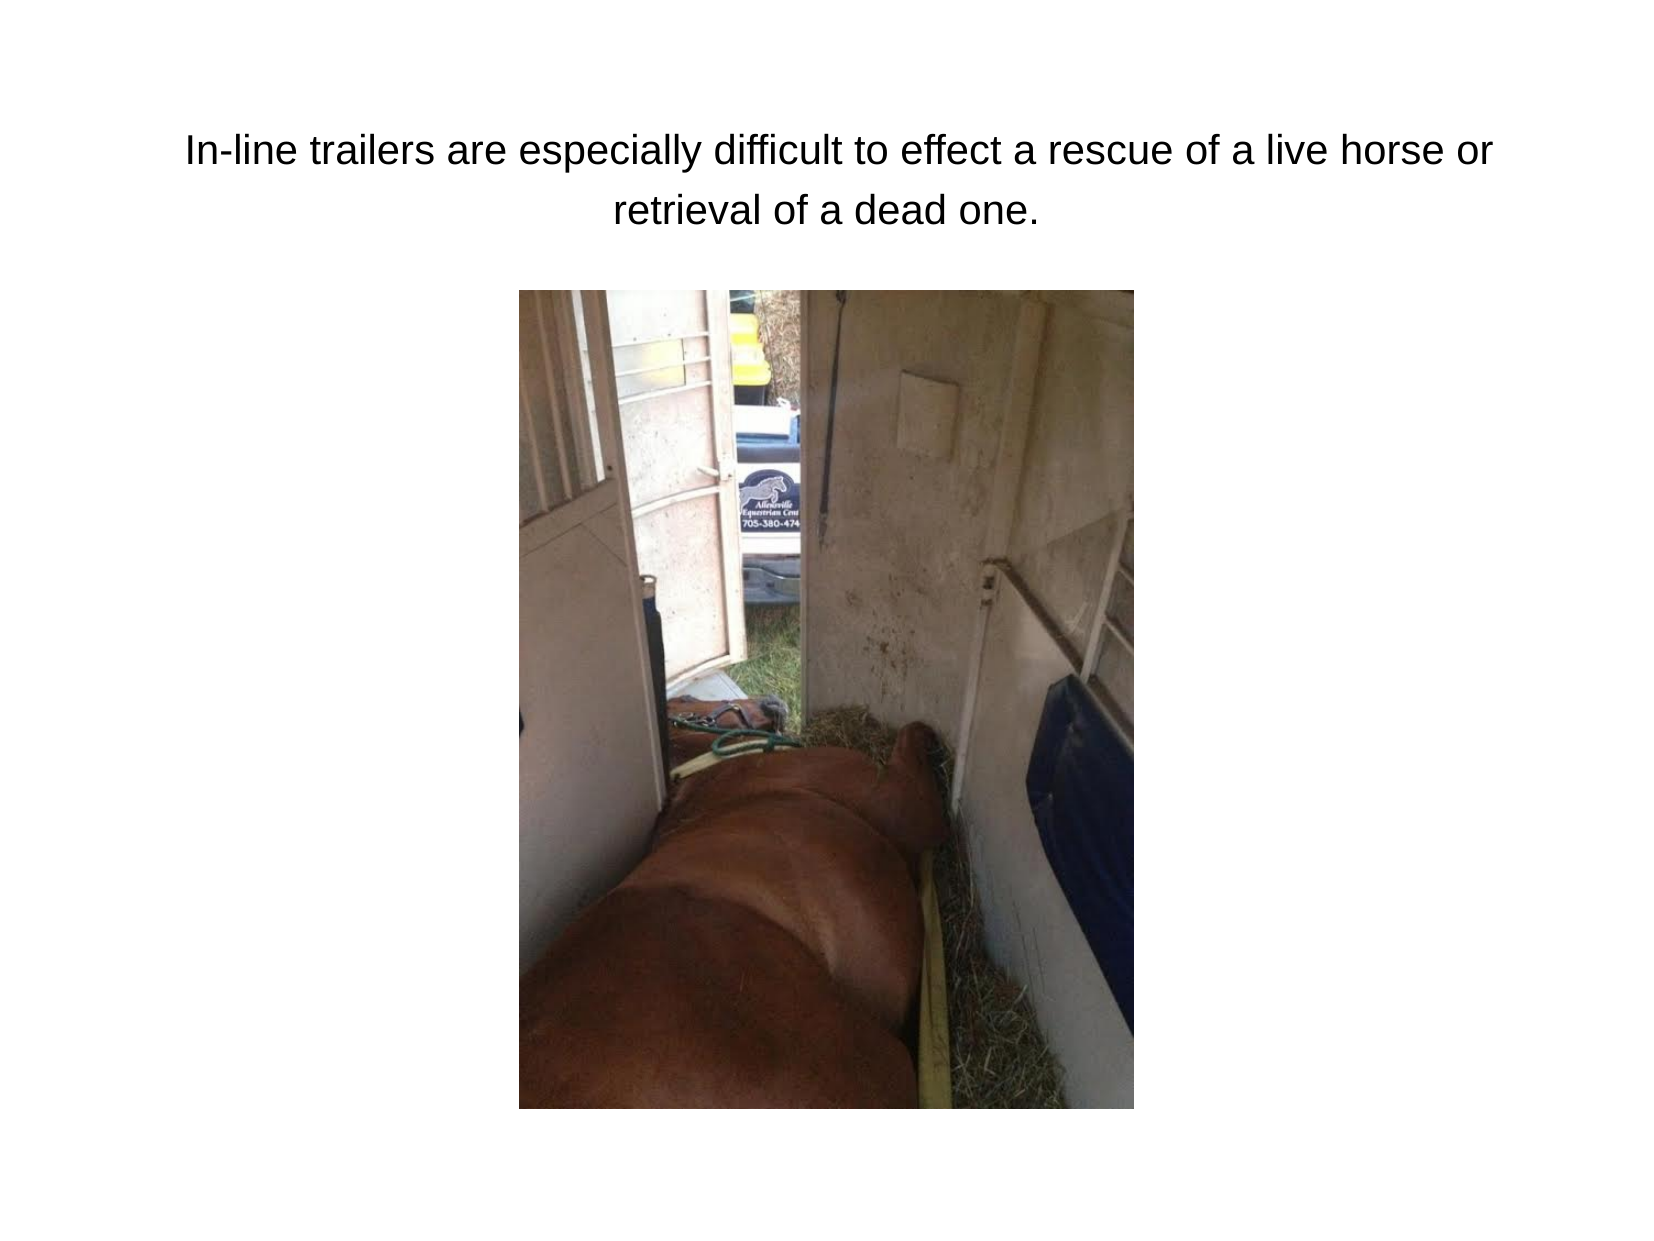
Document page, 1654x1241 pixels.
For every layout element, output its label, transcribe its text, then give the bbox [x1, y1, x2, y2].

picture [519, 290, 1134, 1109]
title In-line trailers are especially difficult to effect a rescue of a live horse or retrieval of a dead one. [82, 49, 1571, 257]
